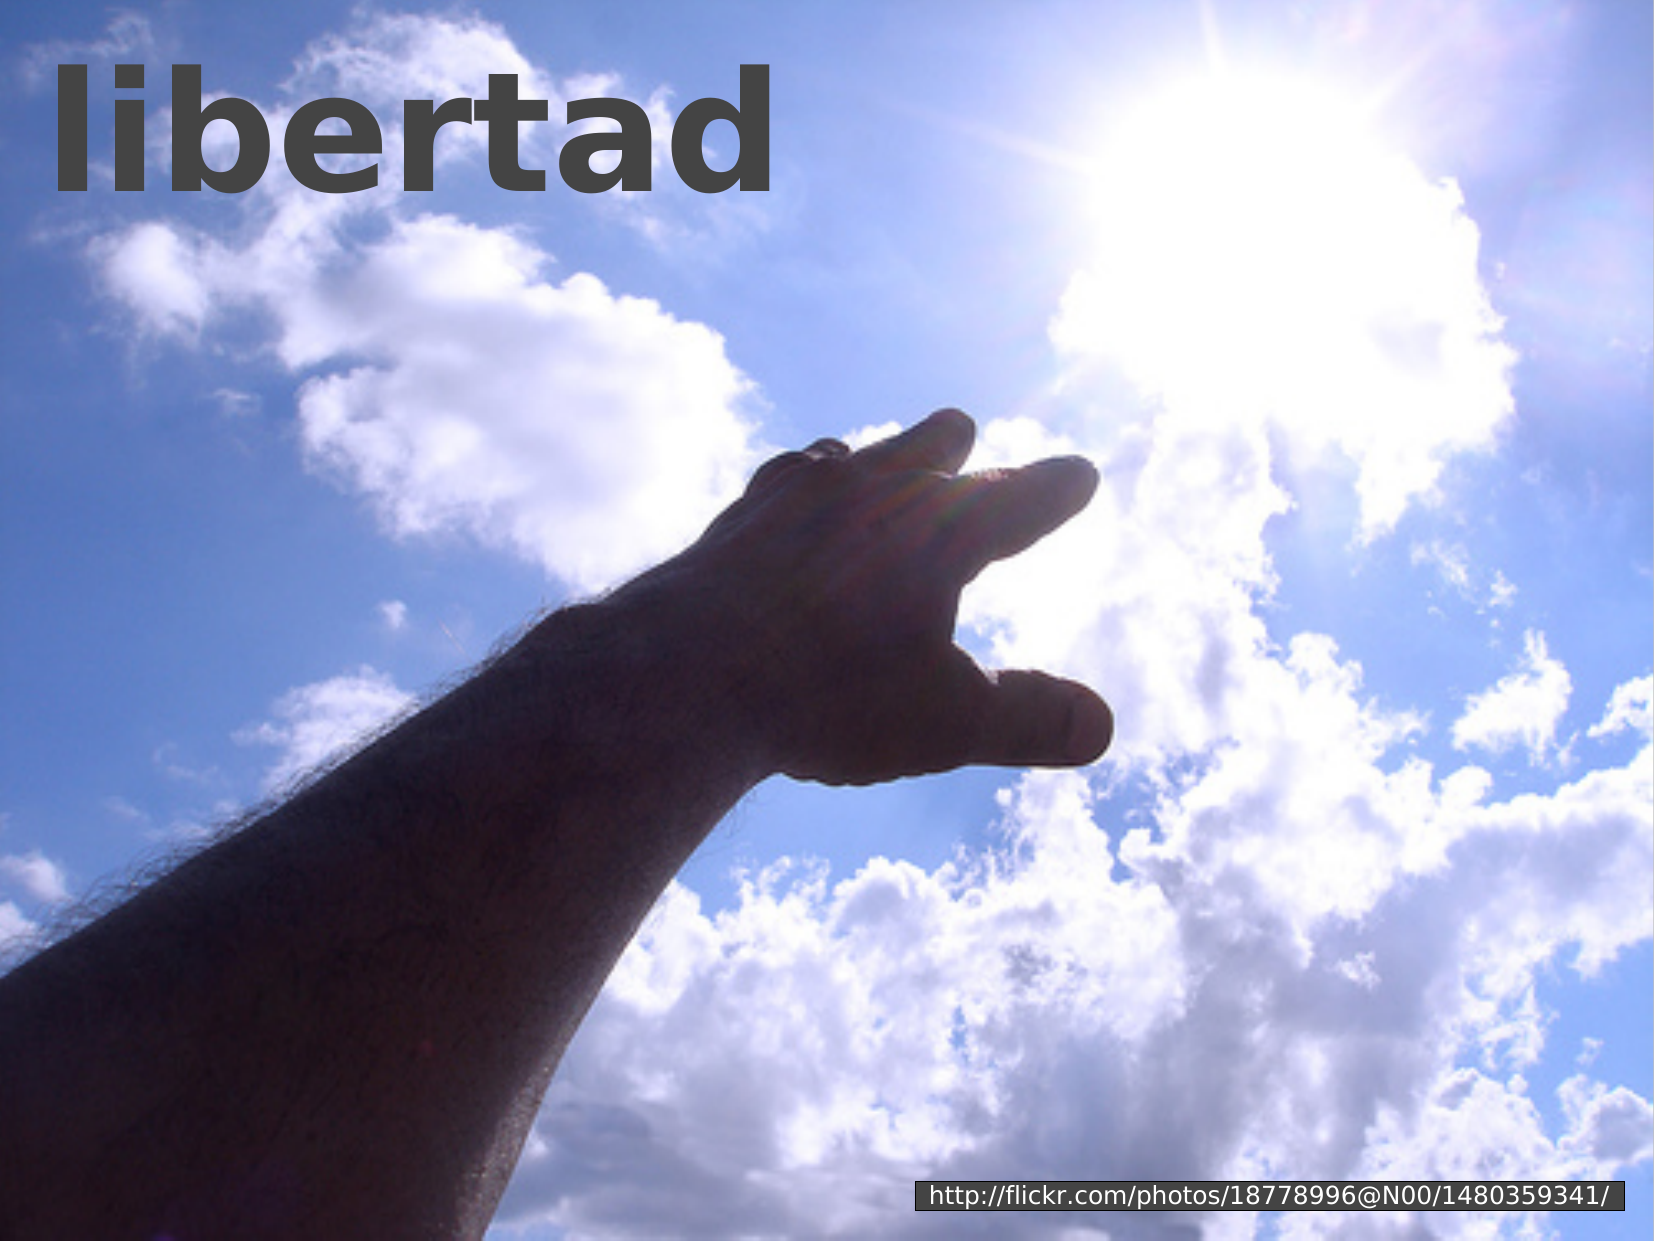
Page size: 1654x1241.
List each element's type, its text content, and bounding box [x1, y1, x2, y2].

picture [0, 0, 1654, 1241]
text_box http://flickr.com/photos/18778996@N00/1480359341/ [915, 1181, 1625, 1211]
text_box libertad [29, 29, 800, 239]
